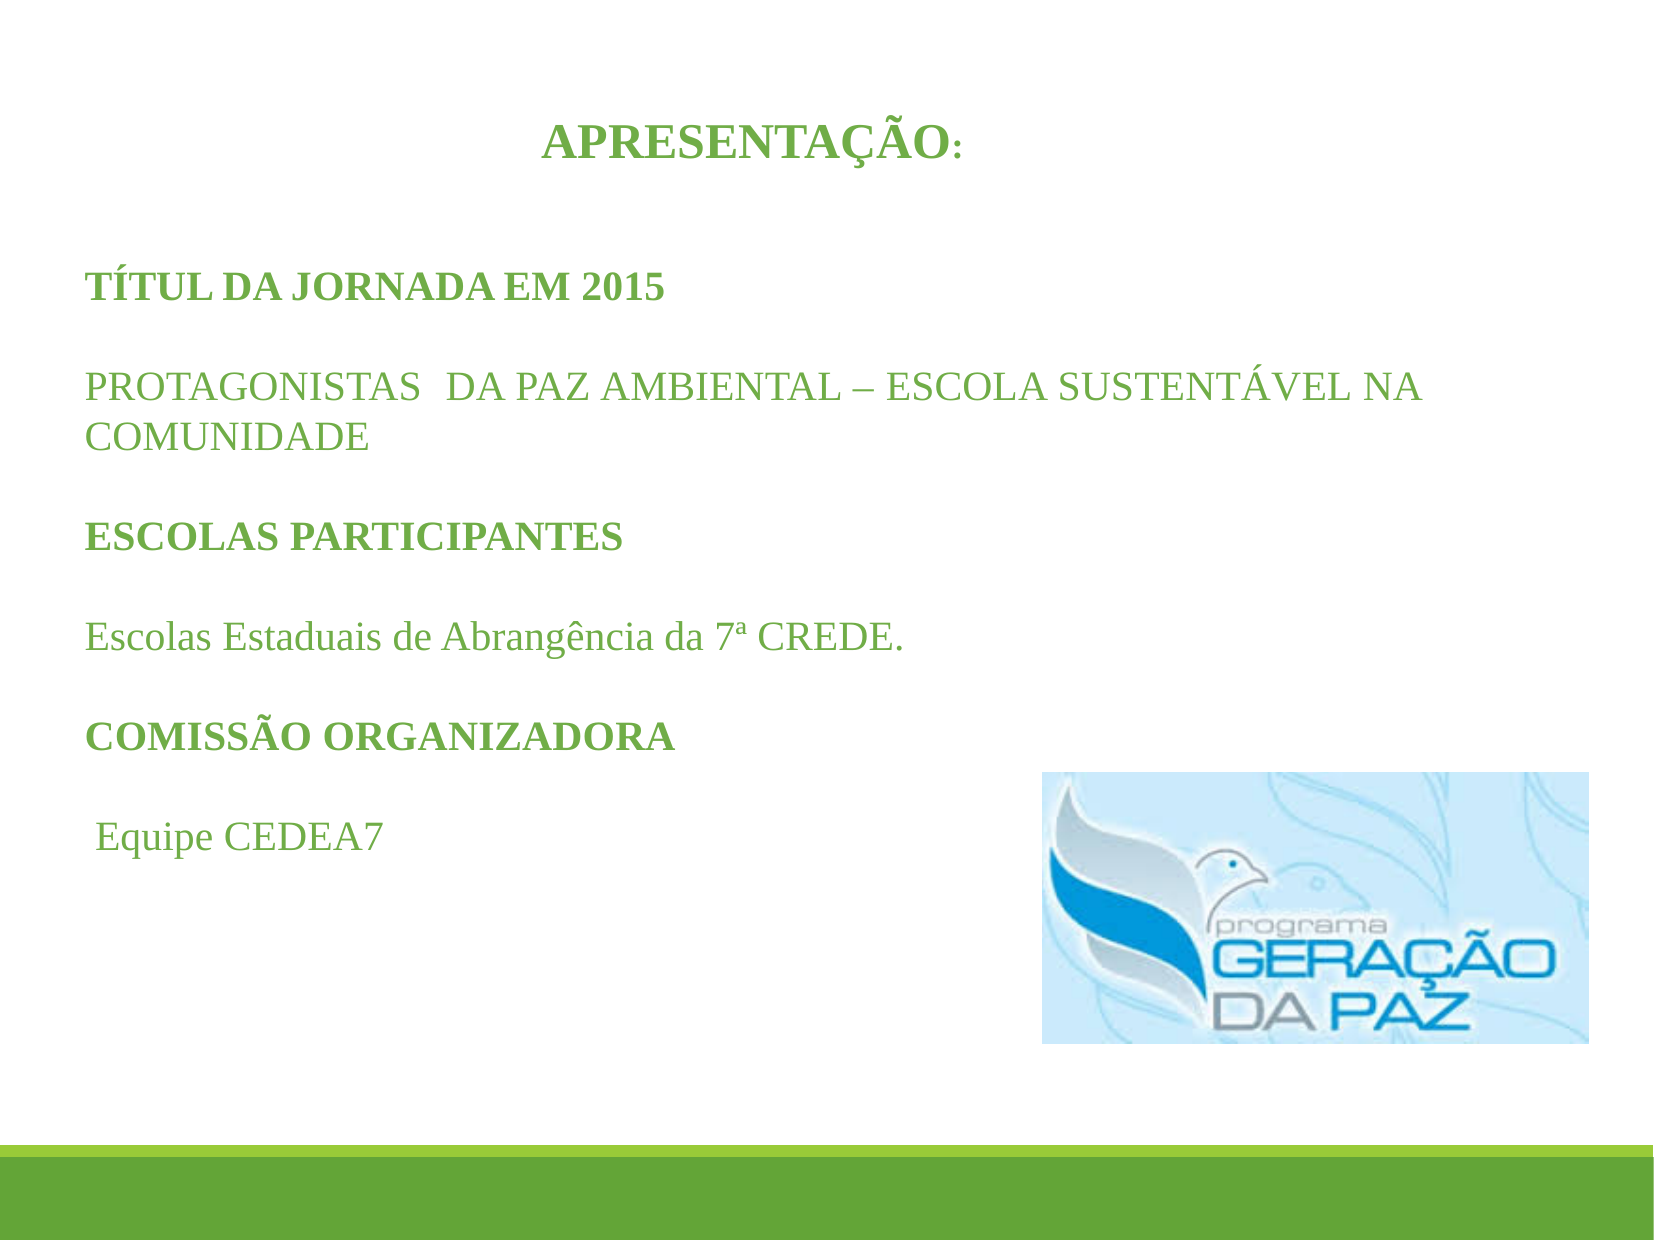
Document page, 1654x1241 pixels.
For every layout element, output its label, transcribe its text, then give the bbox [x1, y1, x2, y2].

picture [1042, 772, 1589, 1044]
text_box APRESENTAÇÃO: TÍTUL DA JORNADA EM 2015 PROTAGONISTAS DA PAZ AMBIENTAL – ESCOLA SUSTENTÁVEL NA COMUNIDADE ESCOLAS PARTICIPANTES Escolas Estaduais de Abrangência da 7ª CREDE. COMISSÃO ORGANIZADORA Equipe CEDEA7 [70, 102, 1564, 867]
